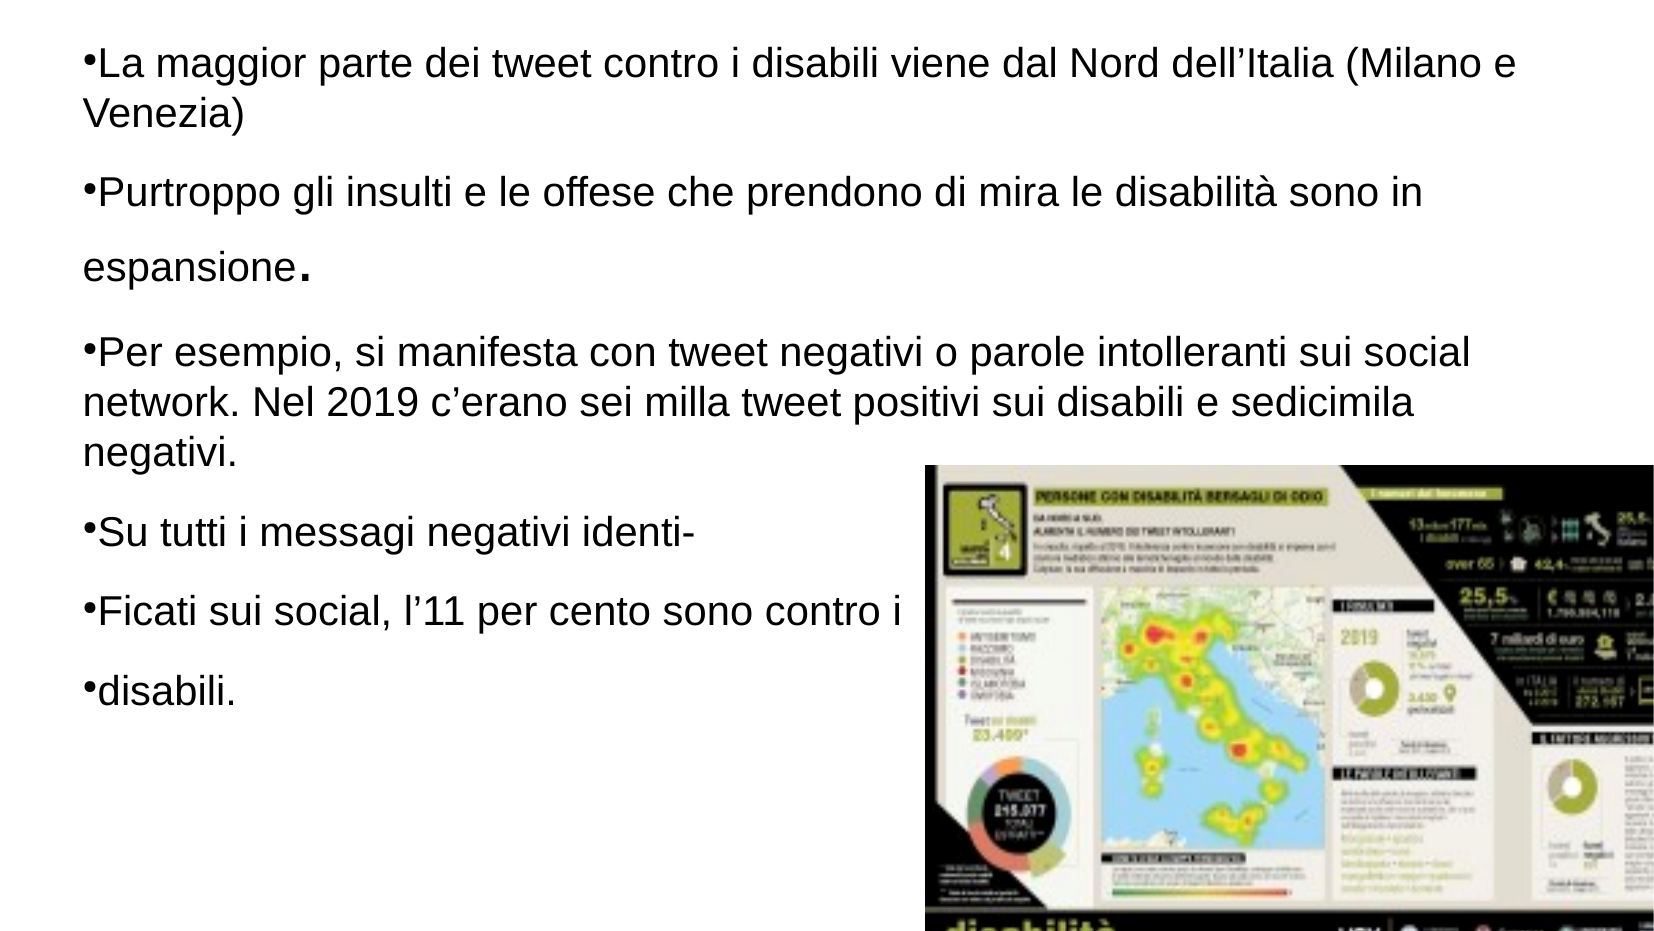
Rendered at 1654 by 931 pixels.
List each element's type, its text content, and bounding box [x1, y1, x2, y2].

picture [925, 465, 1654, 931]
list La maggior parte dei tweet contro i disabili viene dal Nord dell’Italia (Milano e Venezia) Purtroppo gli insulti e le offese che prendono di mira le disabilità sono in espansione. Per esempio, si manifesta con tweet negativi o parole intolleranti sui social network. Nel 2019 c’erano sei milla tweet positivi sui disabili e sedicimila negativi. Su tutti i messagi negativi identi- Ficati sui social, l’11 per cento sono contro i disabili. [82, 35, 1571, 758]
